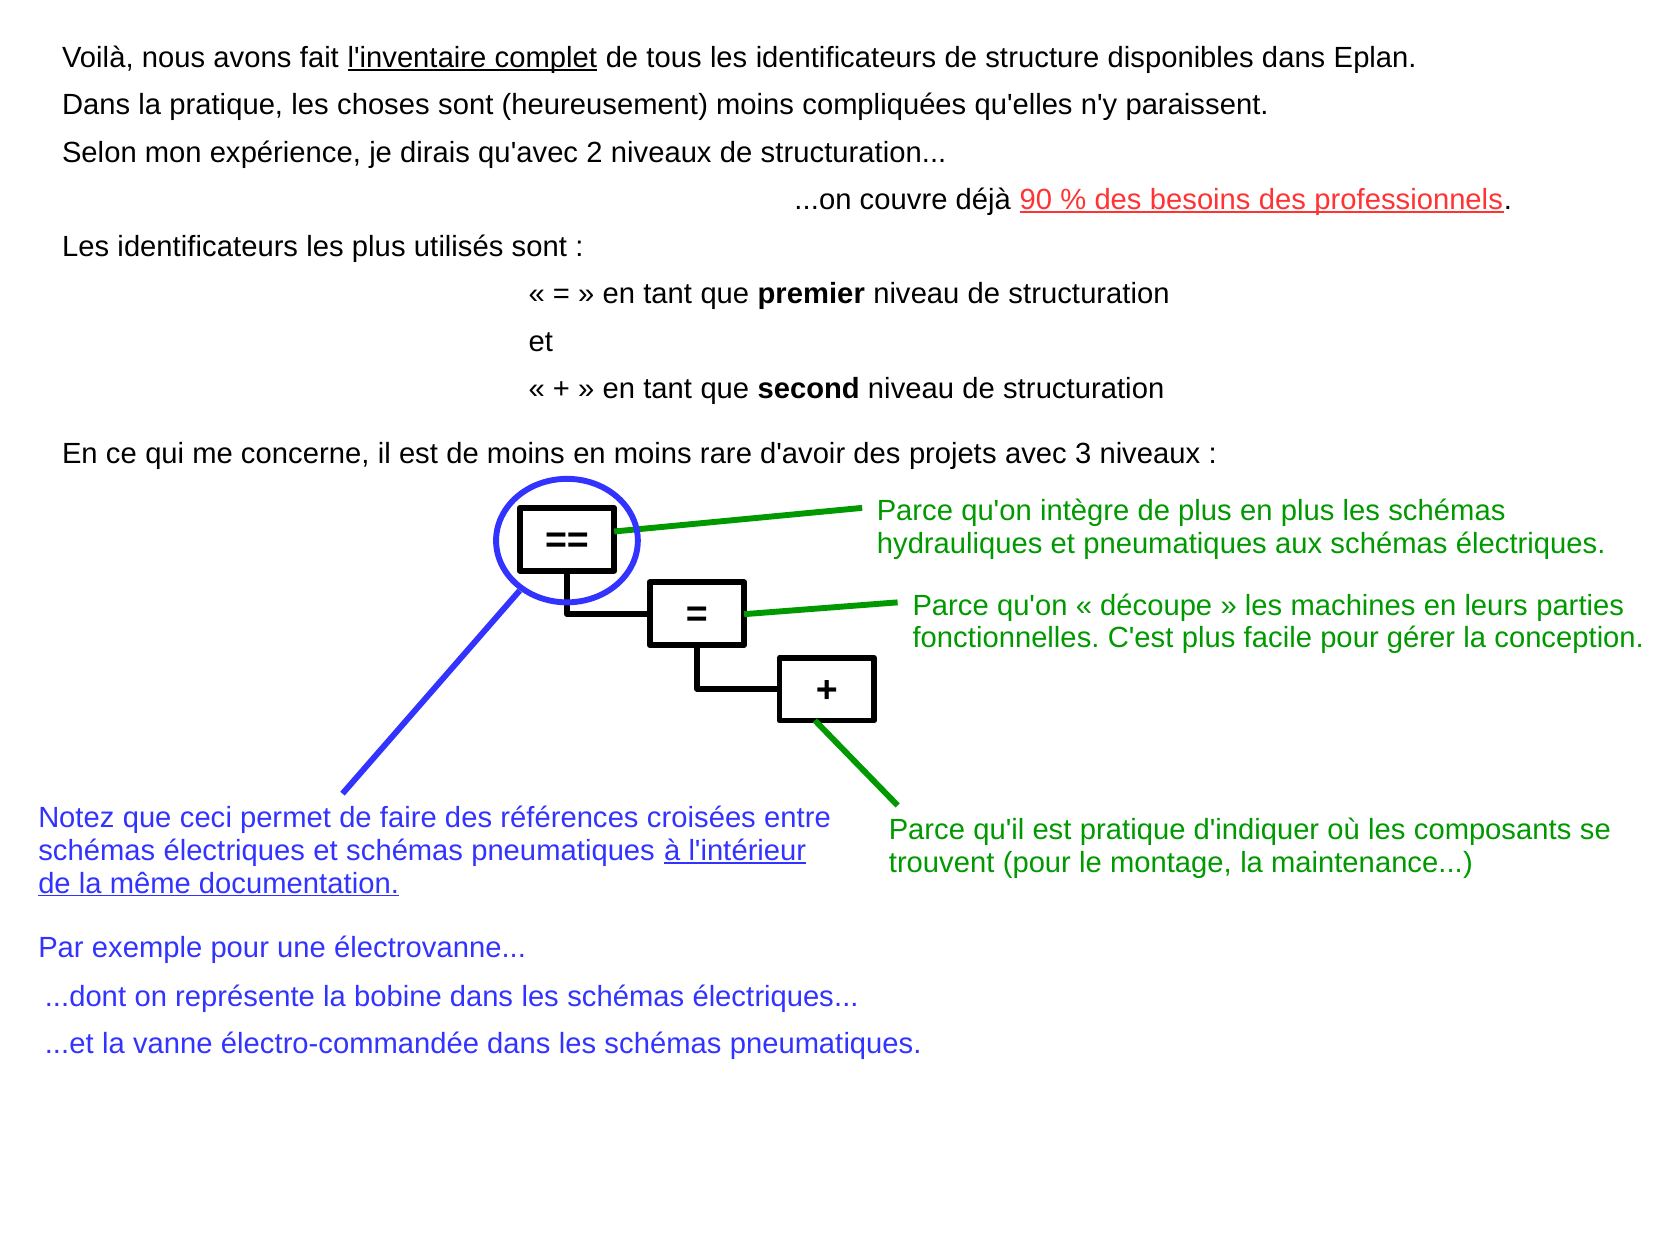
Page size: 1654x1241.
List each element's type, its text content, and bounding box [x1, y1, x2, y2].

text_box Les identificateurs les plus utilisés sont : [47, 222, 1619, 273]
text_box ...et la vanne électro-commandée dans les schémas pneumatiques. [30, 1019, 981, 1068]
text_box Parce qu'il est pratique d'indiquer où les composants se trouvent (pour le montage, la maintenance...) [874, 805, 1630, 886]
text_box Parce qu'on « découpe » les machines en leurs parties fonctionnelles. C'est plus facile pour gérer la conception. [897, 581, 1654, 662]
text_box + [779, 657, 875, 721]
text_box = [649, 582, 745, 646]
text_box Notez que ceci permet de faire des références croisées entre schémas électriques et schémas pneumatiques à l'intérieur de la même documentation. [23, 793, 851, 907]
text_box Selon mon expérience, je dirais qu'avec 2 niveaux de structuration... [47, 128, 1619, 178]
text_box ...on couvre déjà 90 % des besoins des professionnels. [779, 175, 1619, 222]
text_box Par exemple pour une électrovanne... [23, 923, 851, 972]
text_box == [519, 507, 615, 571]
text_box Voilà, nous avons fait l'inventaire complet de tous les identificateurs de structure disponibles dans Eplan. [47, 33, 1619, 80]
text_box « = » en tant que premier niveau de structuration [513, 270, 1353, 317]
text_box et [513, 317, 1353, 364]
text_box « + » en tant que second niveau de structuration [513, 364, 1353, 414]
text_box En ce qui me concerne, il est de moins en moins rare d'avoir des projets avec 3 niveaux : [47, 429, 1619, 479]
text_box Parce qu'on intègre de plus en plus les schémas hydrauliques et pneumatiques aux schémas électriques. [862, 486, 1642, 567]
text_box Dans la pratique, les choses sont (heureusement) moins compliquées qu'elles n'y paraissent. [47, 80, 1619, 128]
text_box ...dont on représente la bobine dans les schémas électriques... [30, 972, 910, 1019]
